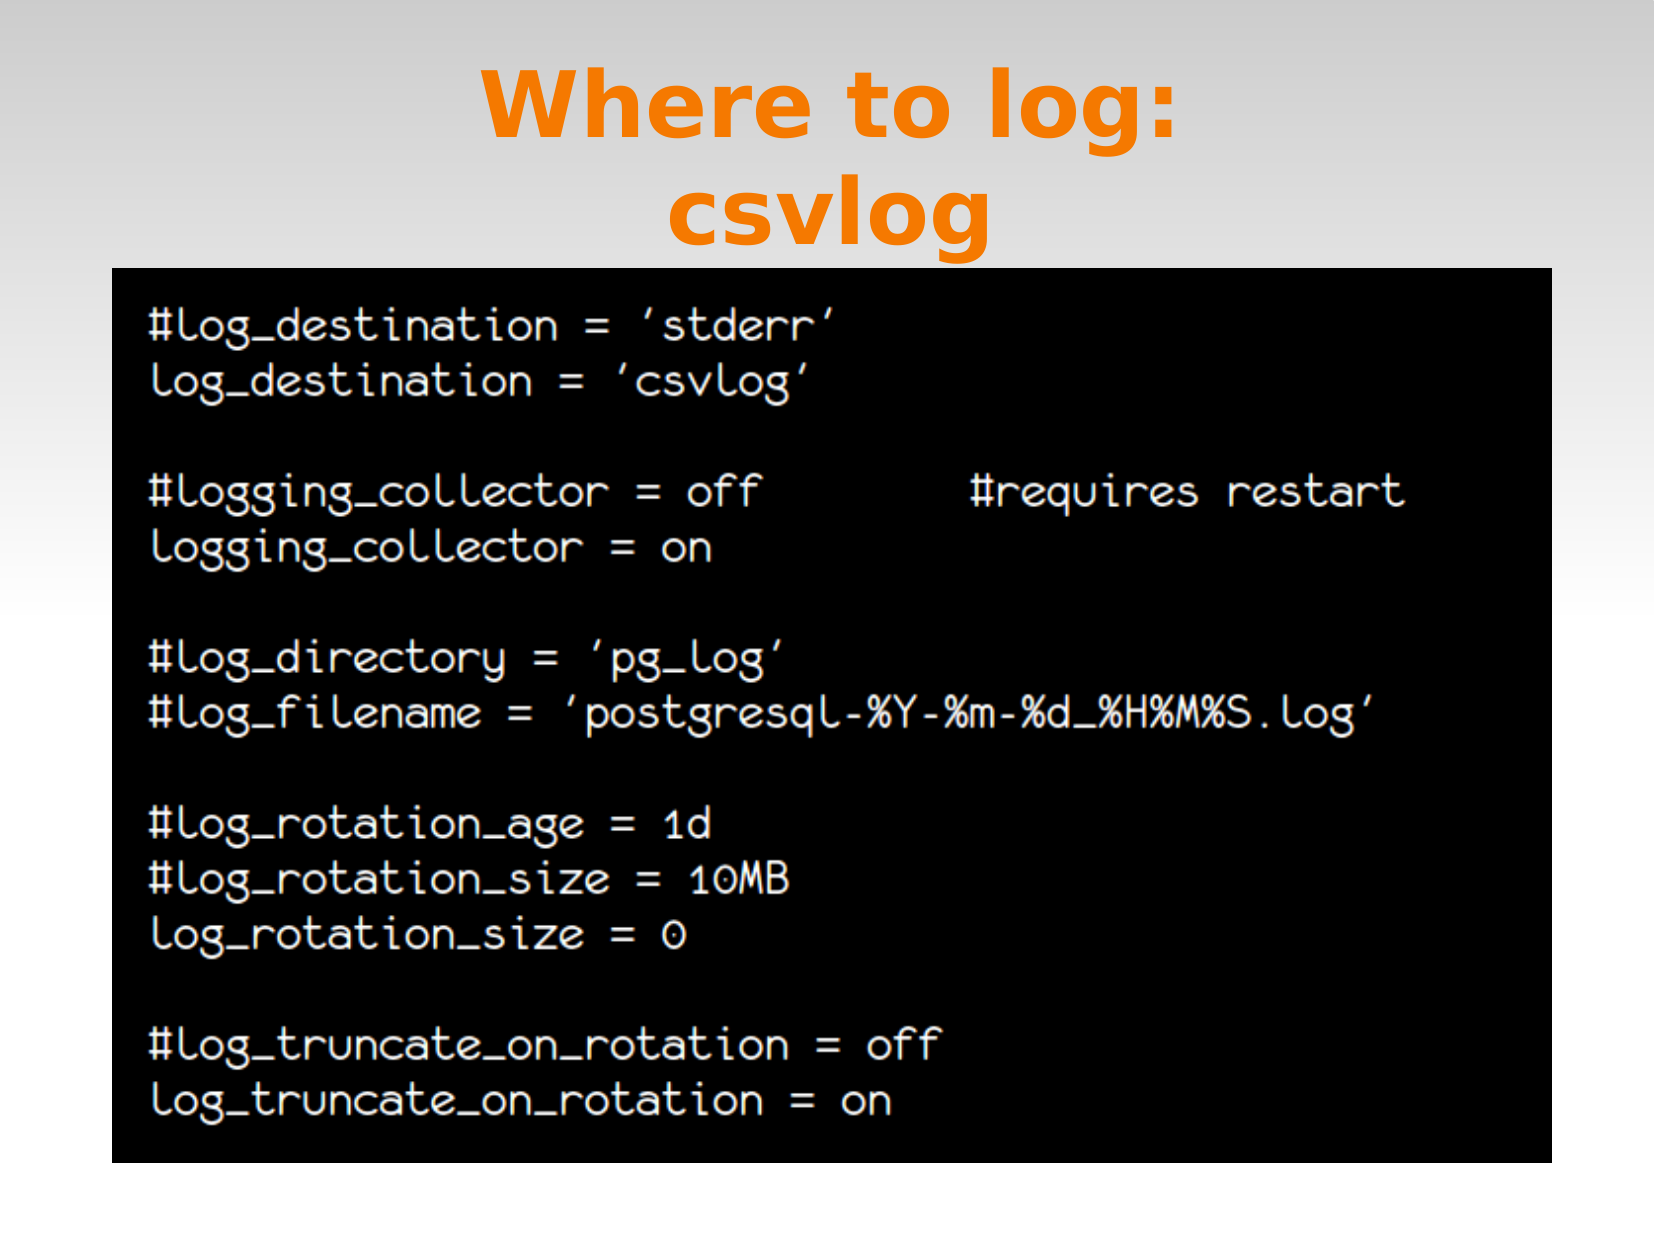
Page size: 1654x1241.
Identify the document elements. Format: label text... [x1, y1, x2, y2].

picture [112, 268, 1552, 1163]
title Where to log: csvlog [86, 51, 1576, 266]
